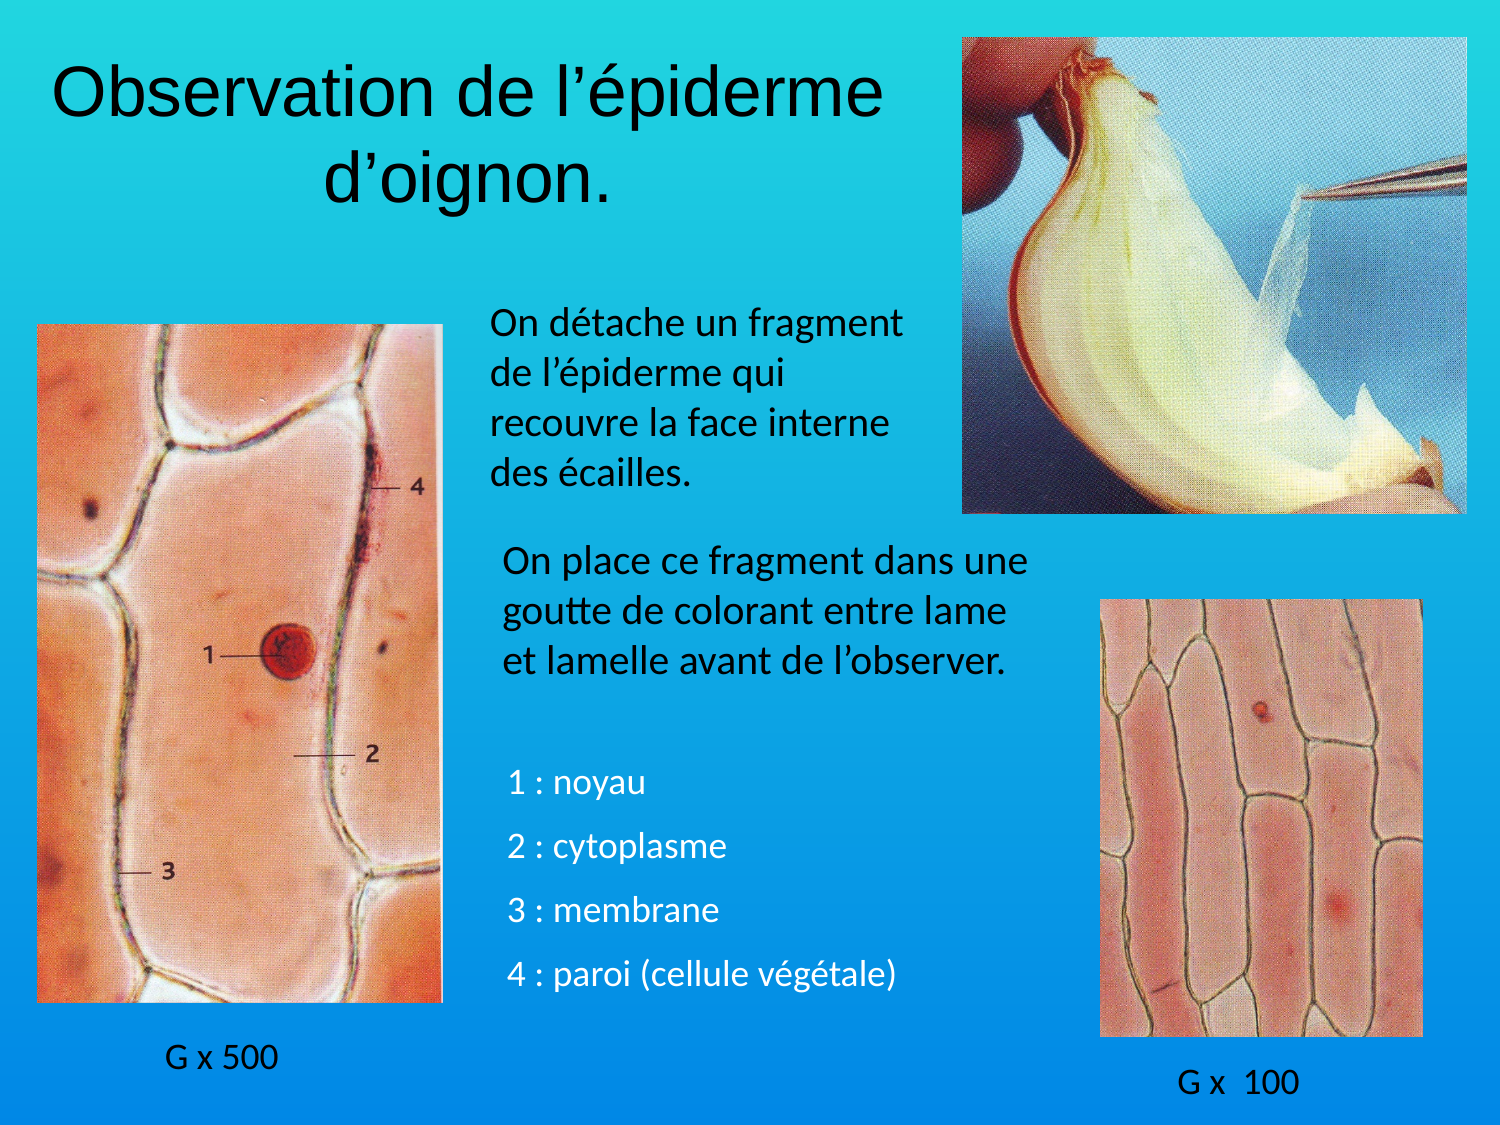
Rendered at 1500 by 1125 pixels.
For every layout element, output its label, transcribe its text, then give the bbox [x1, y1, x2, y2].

text_box 1 : noyau 2 : cytoplasme 3 : membrane 4 : paroi (cellule végétale) [492, 749, 1090, 1002]
picture [1100, 600, 1423, 1037]
text_box On place ce fragment dans une goutte de colorant entre lame et lamelle avant de l’observer. [487, 525, 1050, 690]
text_box G x 500 [149, 1024, 388, 1085]
picture [0, 324, 474, 1003]
picture [950, 37, 1500, 513]
text_box On détache un fragment de l’épiderme qui recouvre la face interne des écailles. [474, 287, 950, 503]
title Observation de l’épiderme d’oignon. [0, 37, 938, 225]
text_box G x 100 [1162, 1049, 1375, 1110]
